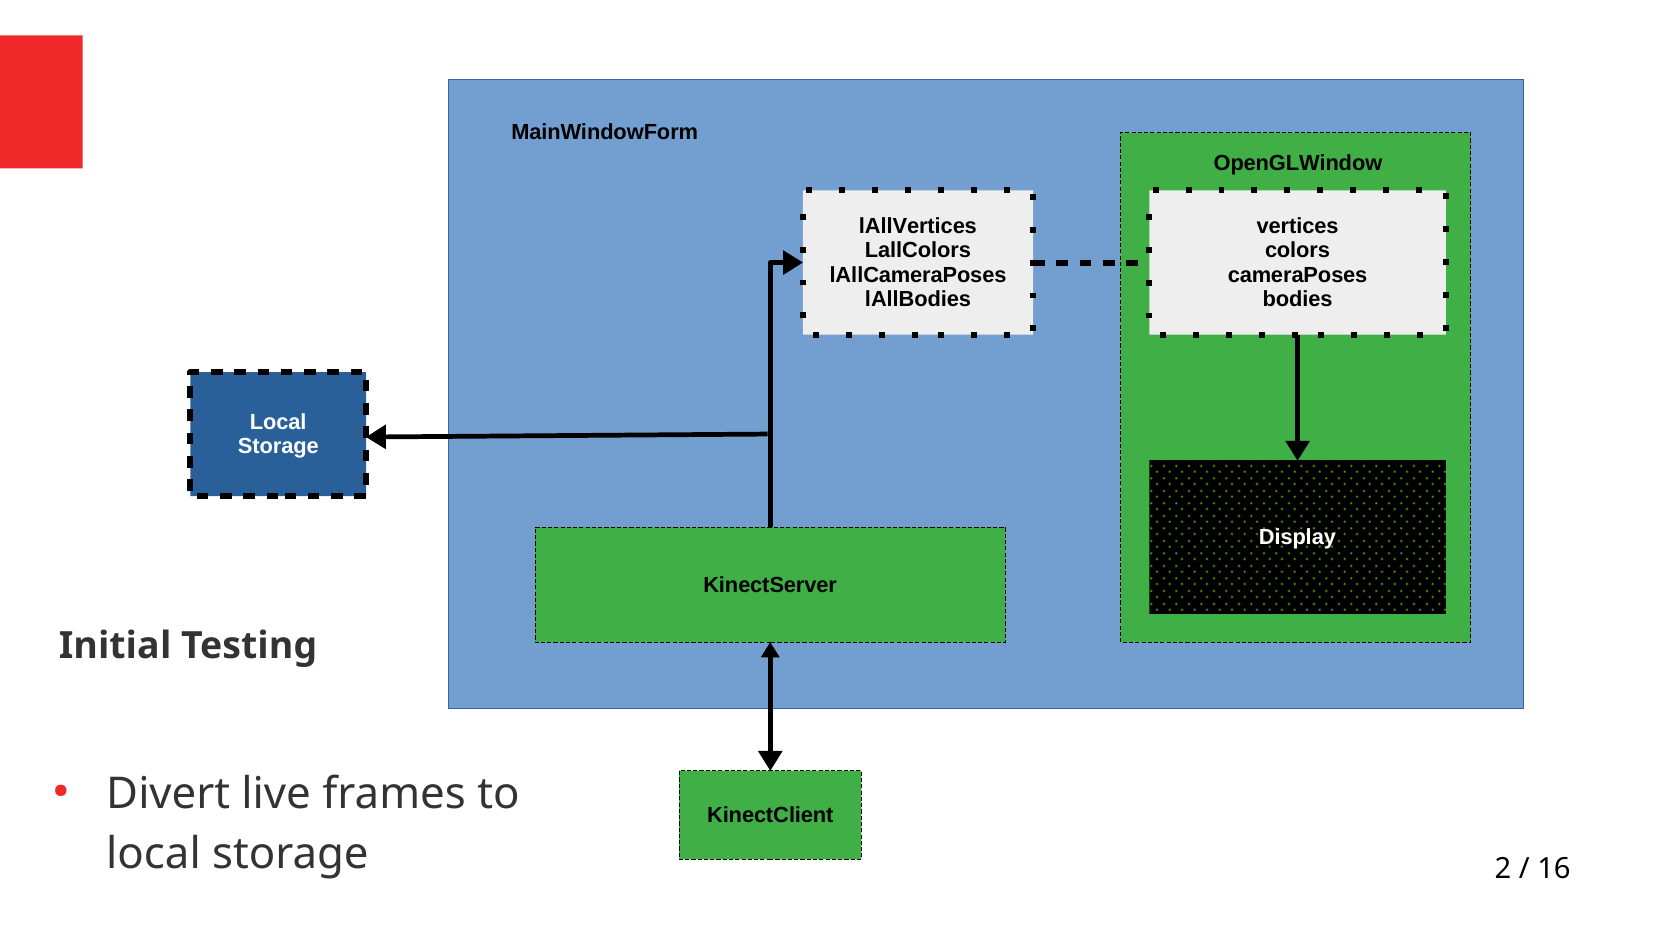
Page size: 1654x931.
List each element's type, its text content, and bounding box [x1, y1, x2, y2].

text_box [448, 79, 1524, 709]
text_box KinectClient [679, 770, 862, 860]
title Initial Testing [59, 566, 497, 723]
text_box Local Storage [190, 372, 367, 497]
list Divert live frames to local storage [35, 761, 626, 931]
text_box Display [1149, 460, 1446, 614]
text_box KinectServer [535, 527, 1006, 643]
text_box MainWindowForm [472, 119, 737, 169]
text_box [448, 437, 769, 709]
text_box vertices colors cameraPoses bodies [1149, 190, 1446, 335]
text_box lAllVertices LallColors lAllCameraPoses lAllBodies [802, 190, 1034, 335]
text_box OpenGLWindow [1197, 150, 1399, 176]
